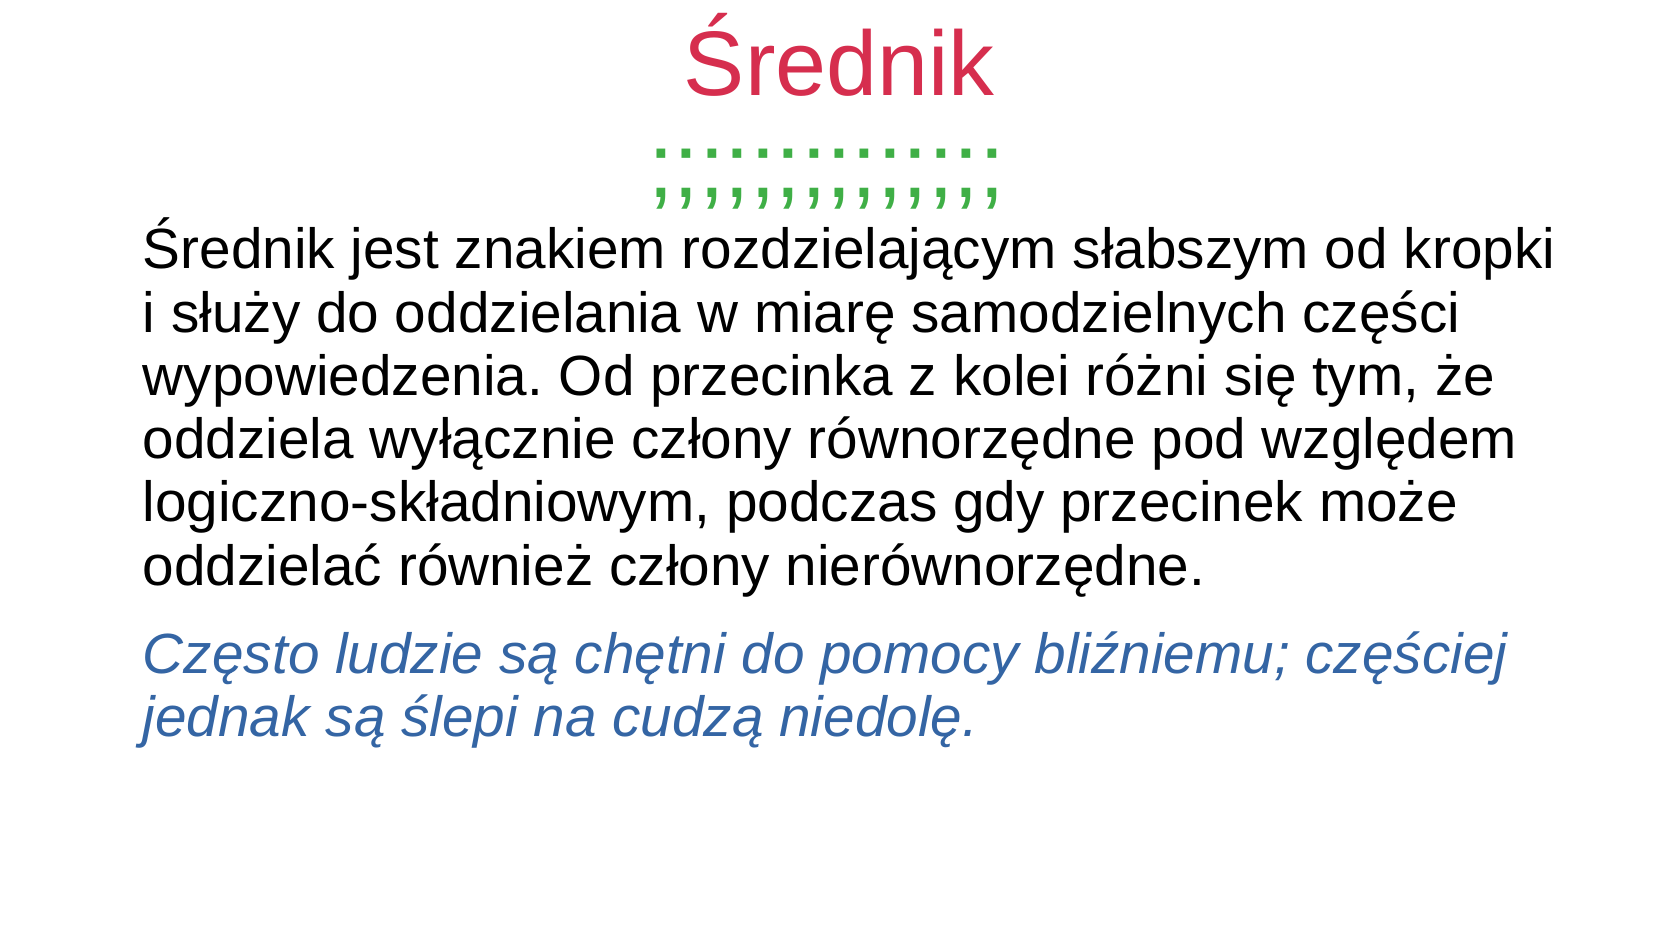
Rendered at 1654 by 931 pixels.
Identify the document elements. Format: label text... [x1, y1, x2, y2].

title Średnik ;;;;;;;;;;;;;; [82, 12, 1571, 217]
list Średnik jest znakiem rozdzielającym słabszym od kropki i służy do oddzielania w miarę samodzielnych części wypowiedzenia. Od przecinka z kolei różni się tym, że oddziela wyłącznie człony równorzędne pod względem logiczno-składniowym, podczas gdy przecinek może oddzielać również człony nierównorzędne. Często ludzie są chętni do pomocy bliźniemu; częściej jednak są ślepi na cudzą niedolę. [82, 217, 1571, 758]
